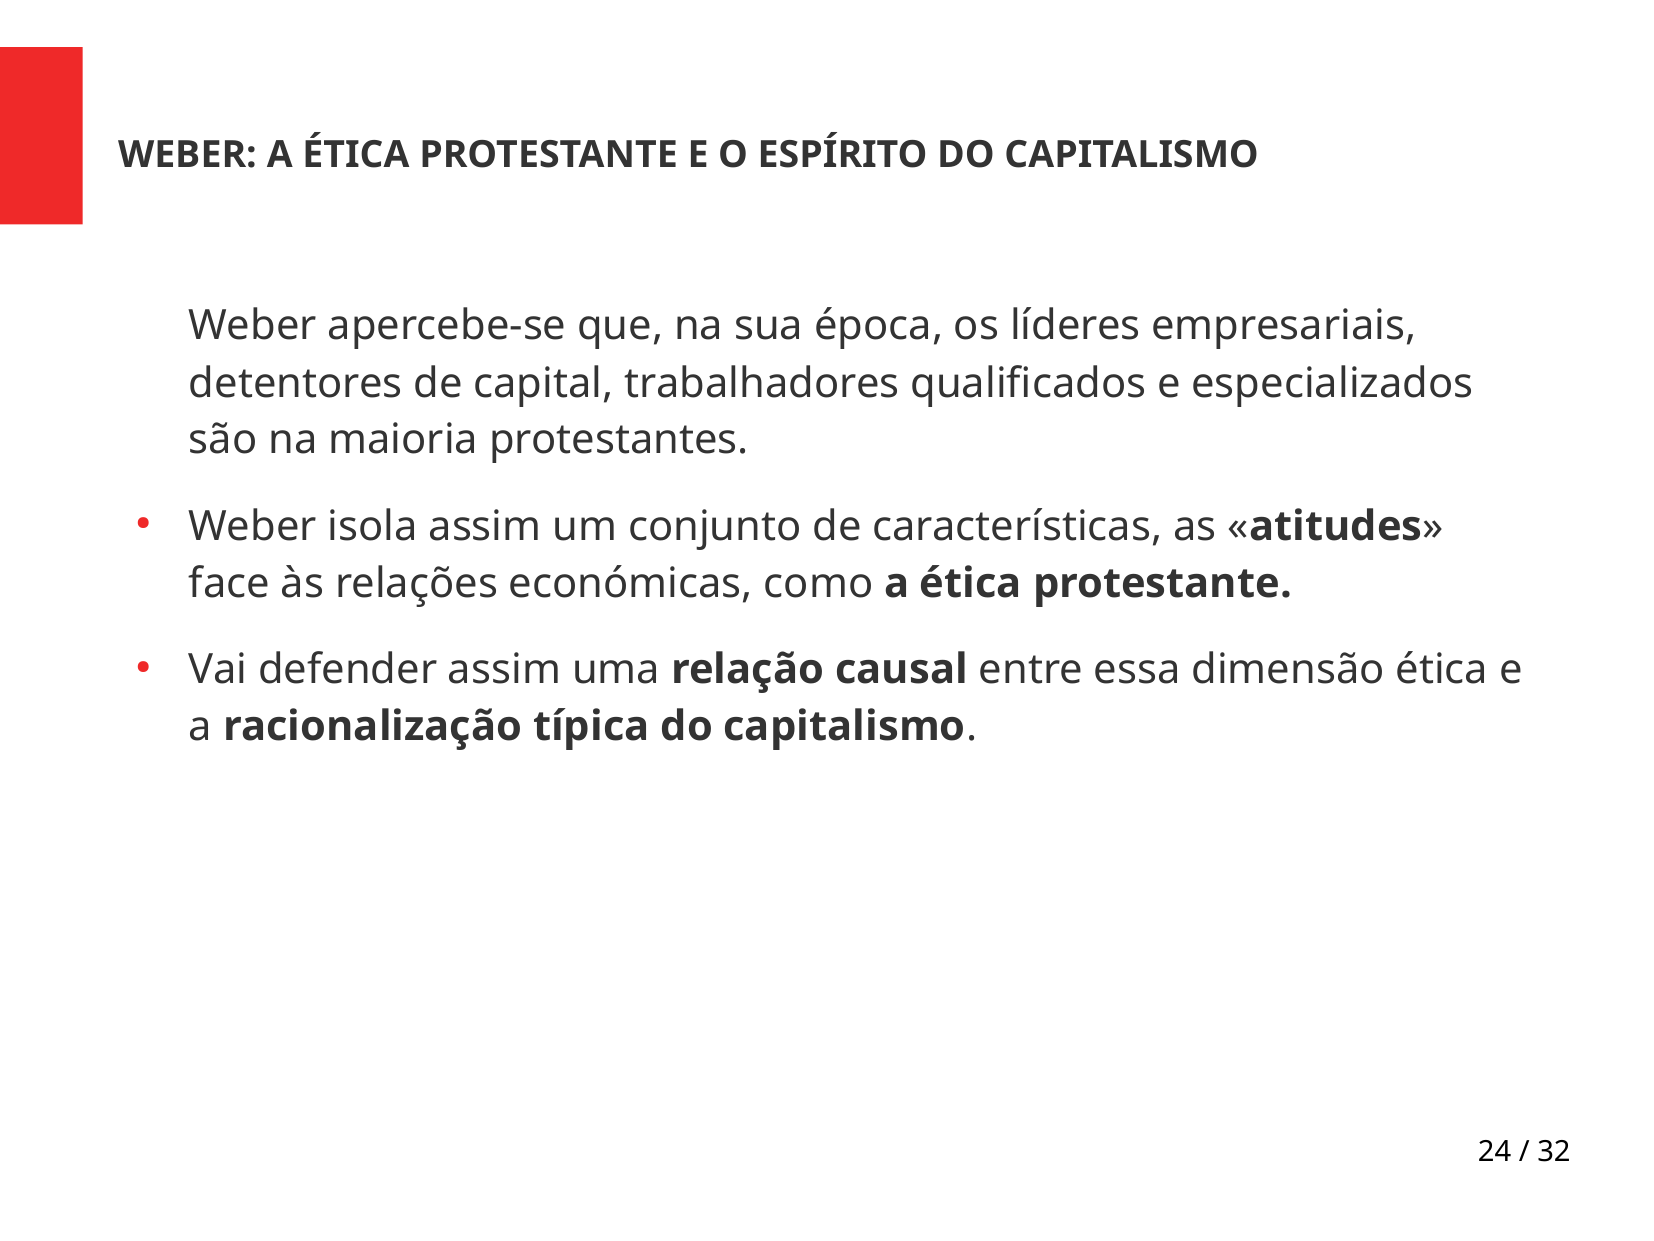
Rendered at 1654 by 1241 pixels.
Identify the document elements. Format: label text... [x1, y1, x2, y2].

title WEBER: A ÉTICA PROTESTANTE E O ESPÍRITO DO CAPITALISMO [118, 49, 1571, 257]
list Weber apercebe-se que, na sua época, os líderes empresariais, detentores de capital, trabalhadores qualificados e especializados são na maioria protestantes. Weber isola assim um conjunto de características, as «atitudes» face às relações económicas, como a ética protestante. Vai defender assim uma relação causal entre essa dimensão ética e a racionalização típica do capitalismo. [118, 295, 1536, 1015]
